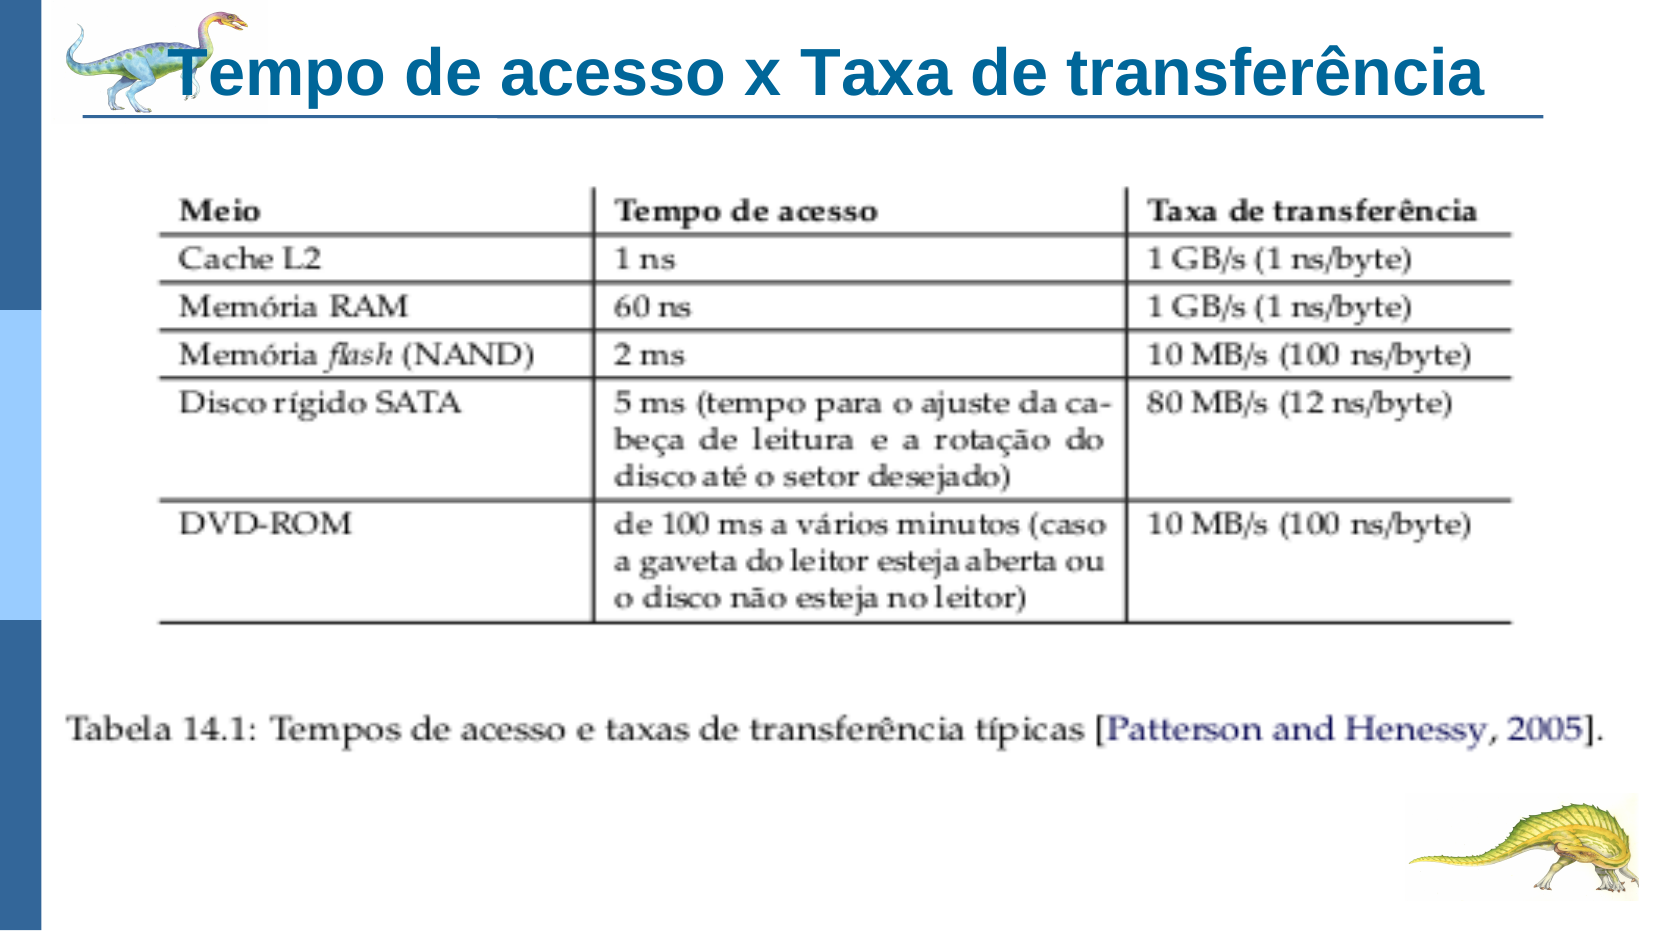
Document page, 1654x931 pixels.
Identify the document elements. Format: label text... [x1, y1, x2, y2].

picture [42, 185, 1634, 772]
picture [51, 0, 268, 124]
text_box Tempo de acesso x Taxa de transferência [82, 37, 1571, 116]
picture [1405, 793, 1639, 901]
